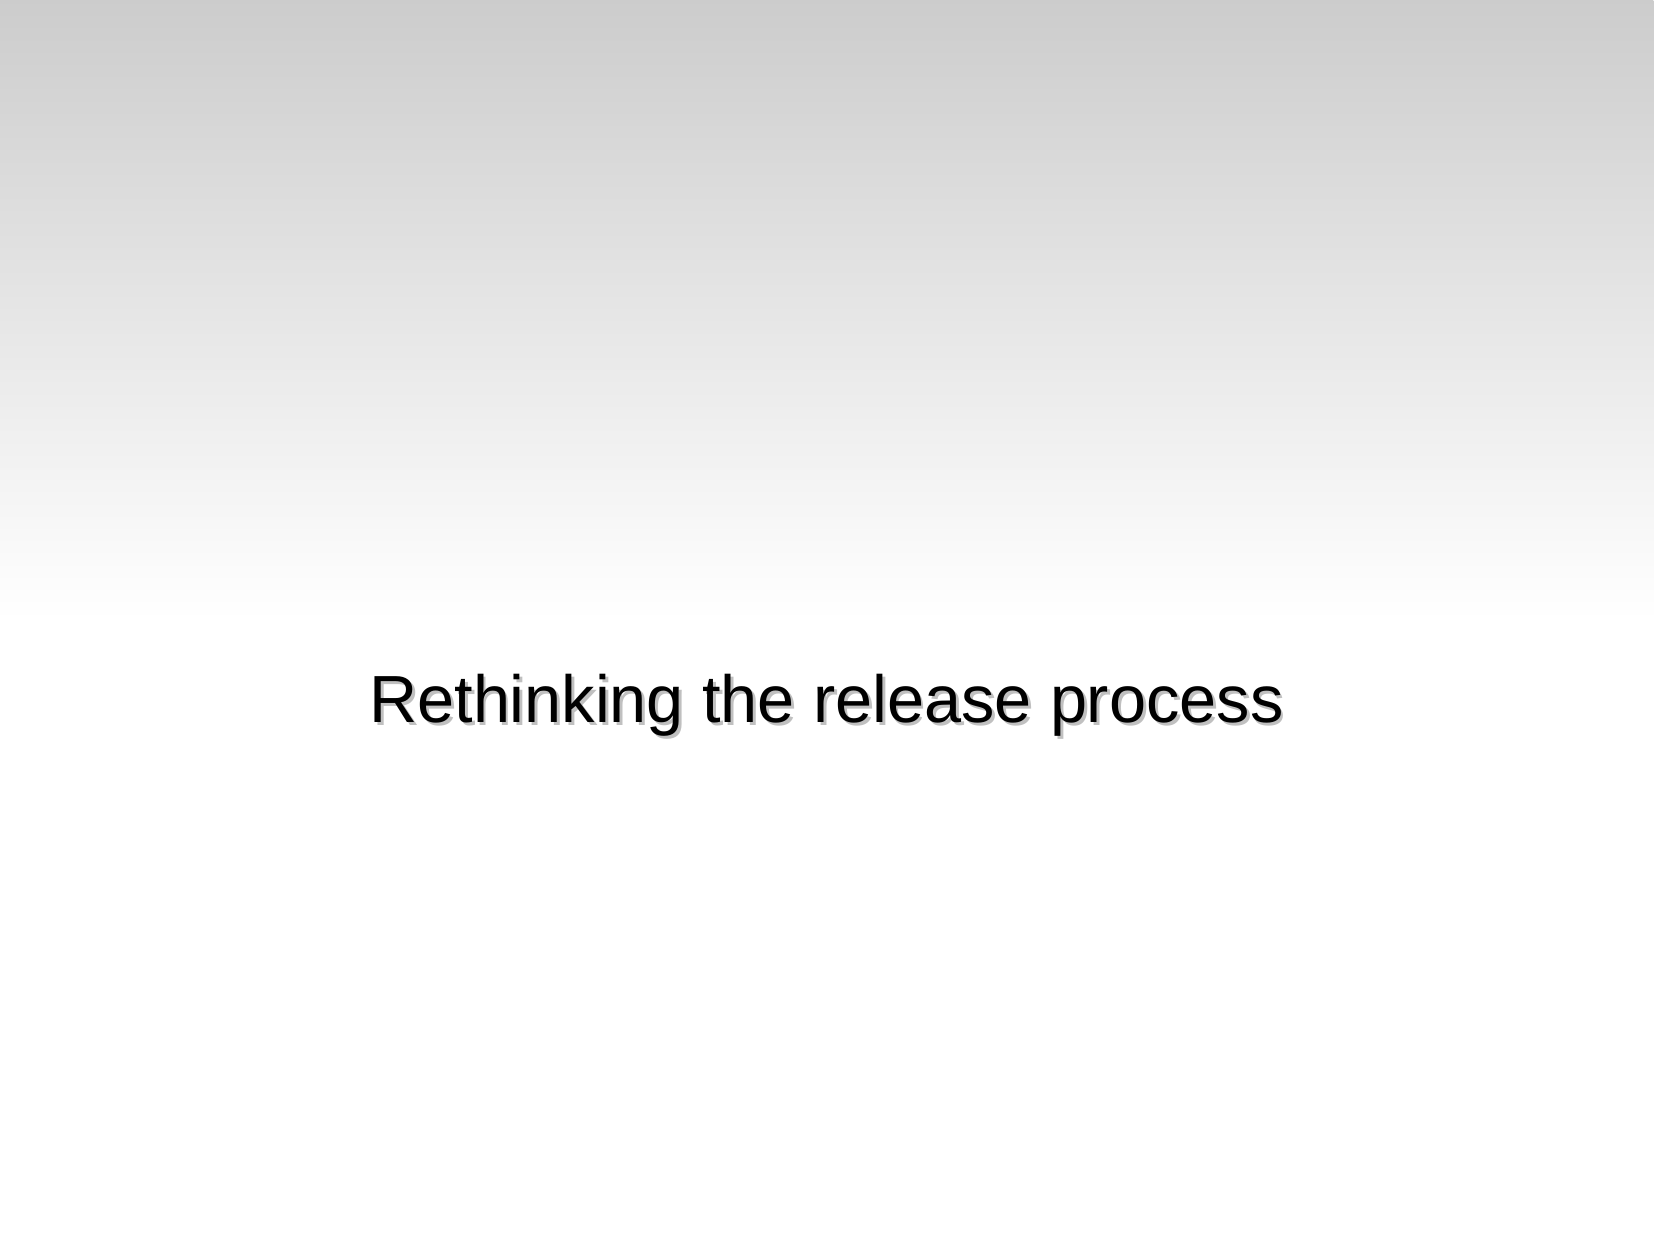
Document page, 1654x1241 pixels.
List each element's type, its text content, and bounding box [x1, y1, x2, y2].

subtitle Rethinking the release process [82, 290, 1571, 1109]
